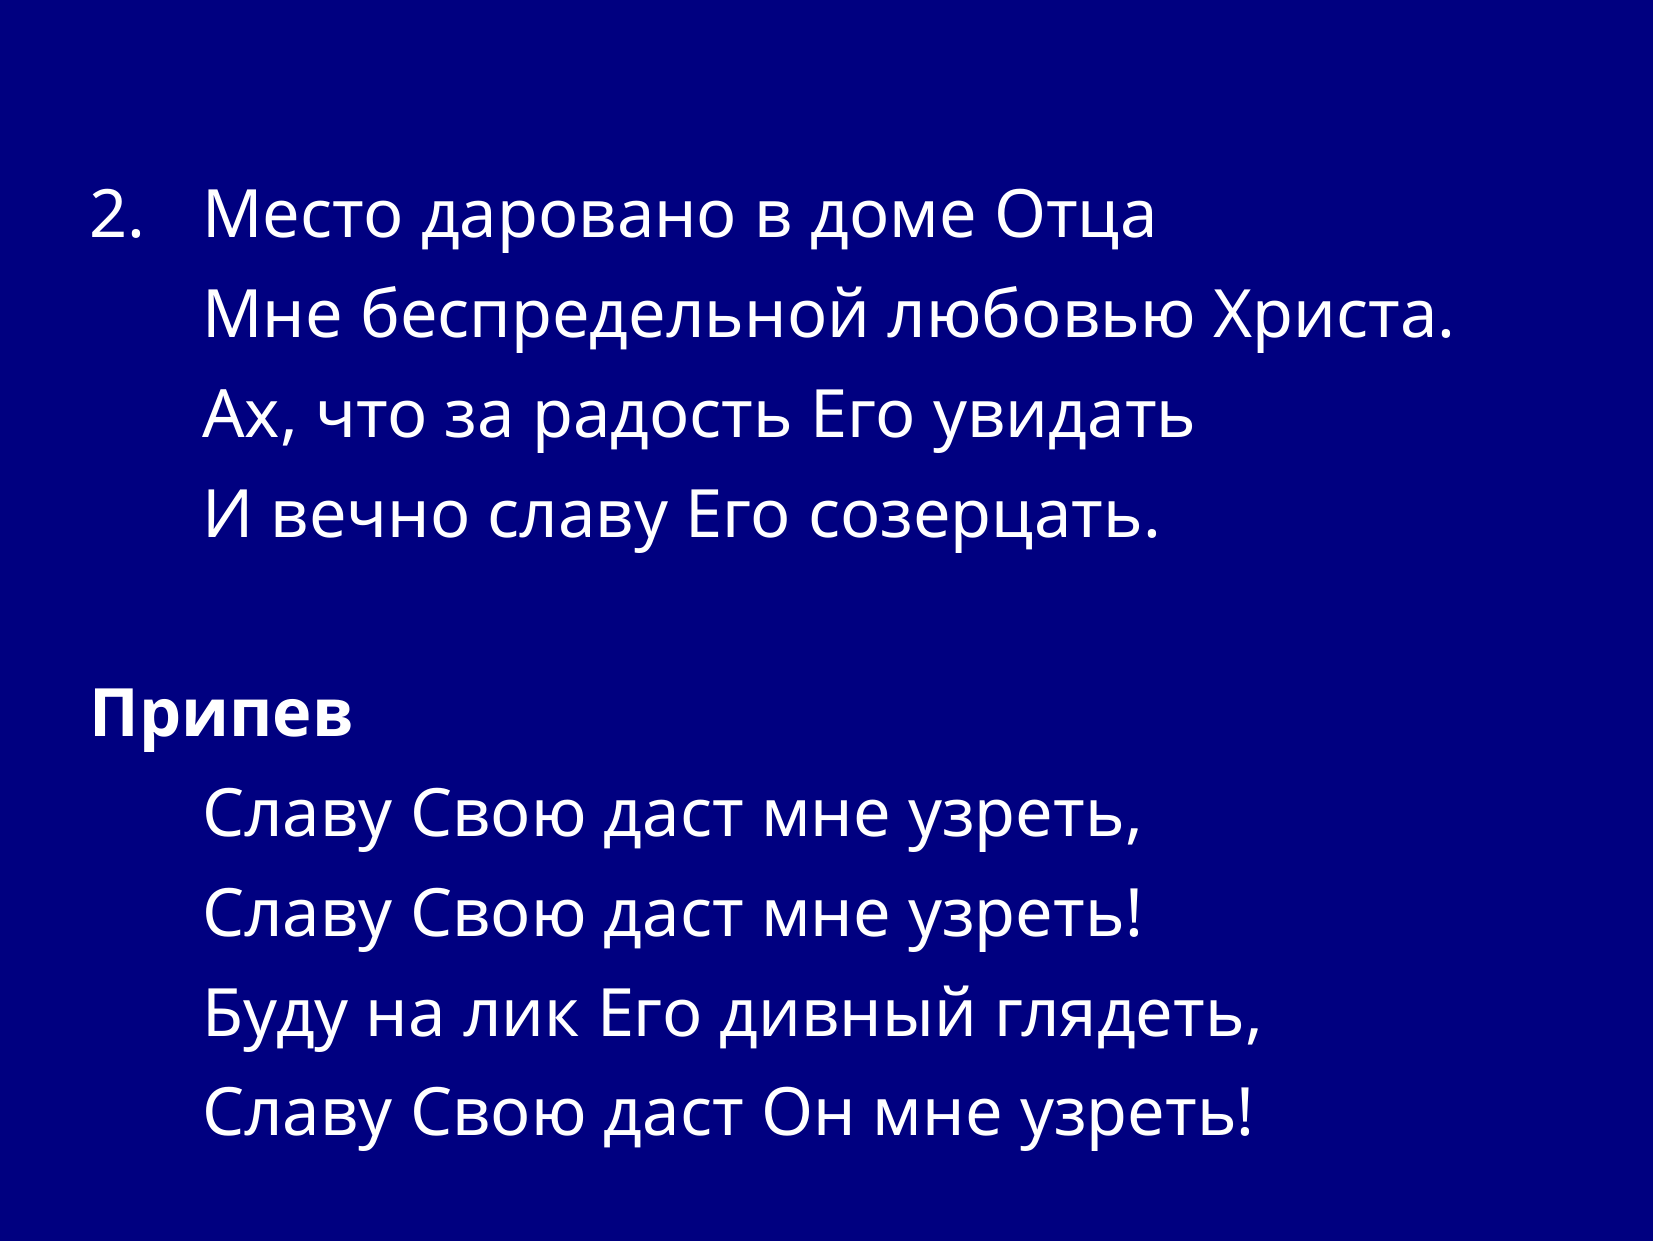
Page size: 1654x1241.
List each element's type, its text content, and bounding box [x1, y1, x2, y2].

text_box 2. Место даровано в доме Отца Мне беспредельной любовью Христа. Ах, что за радость Его увидать И вечно славу Его созерцать. Припев Славу Свою даст мне узреть, Славу Свою даст мне узреть! Буду на лик Его дивный глядеть, Славу Свою даст Он мне узреть! [75, 150, 1576, 1163]
